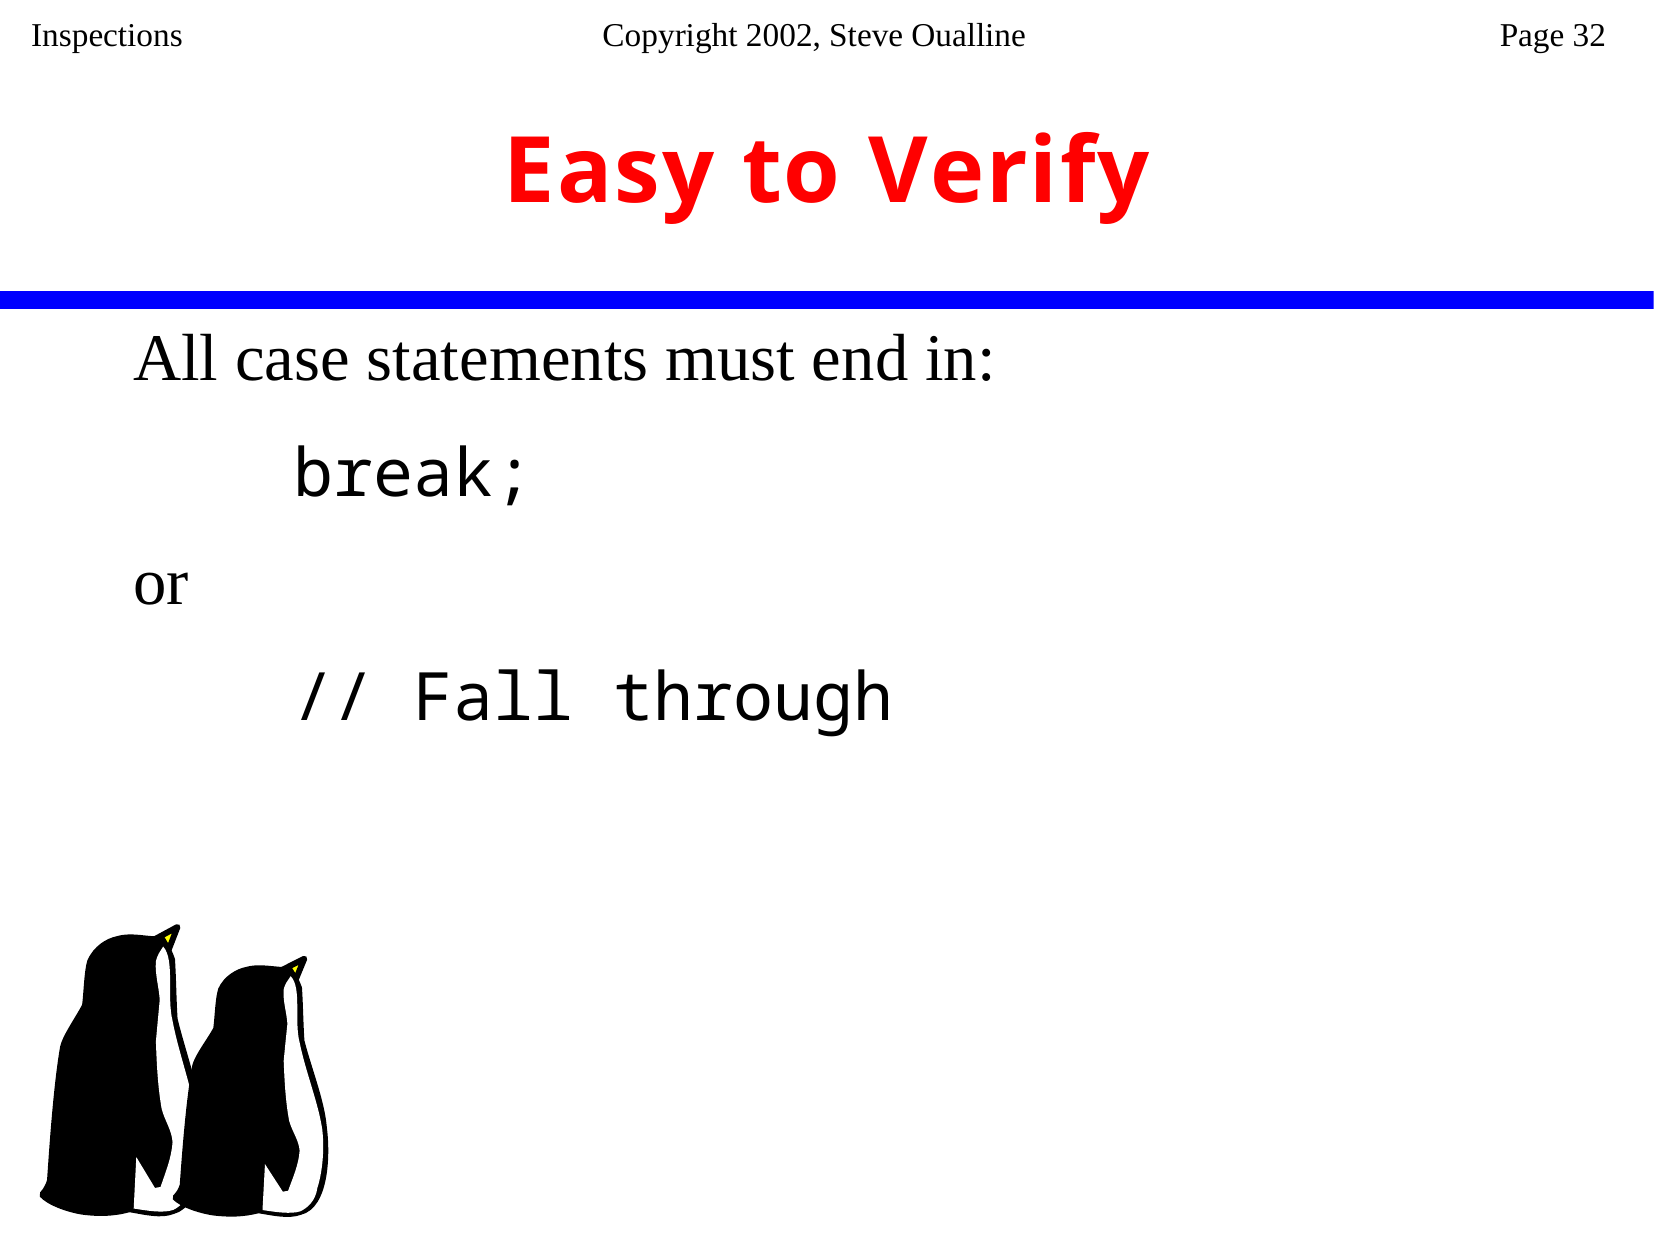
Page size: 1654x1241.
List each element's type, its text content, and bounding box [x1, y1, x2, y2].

title Easy to Verify [121, 66, 1534, 269]
list All case statements must end in: break; or // Fall through [121, 321, 1534, 919]
